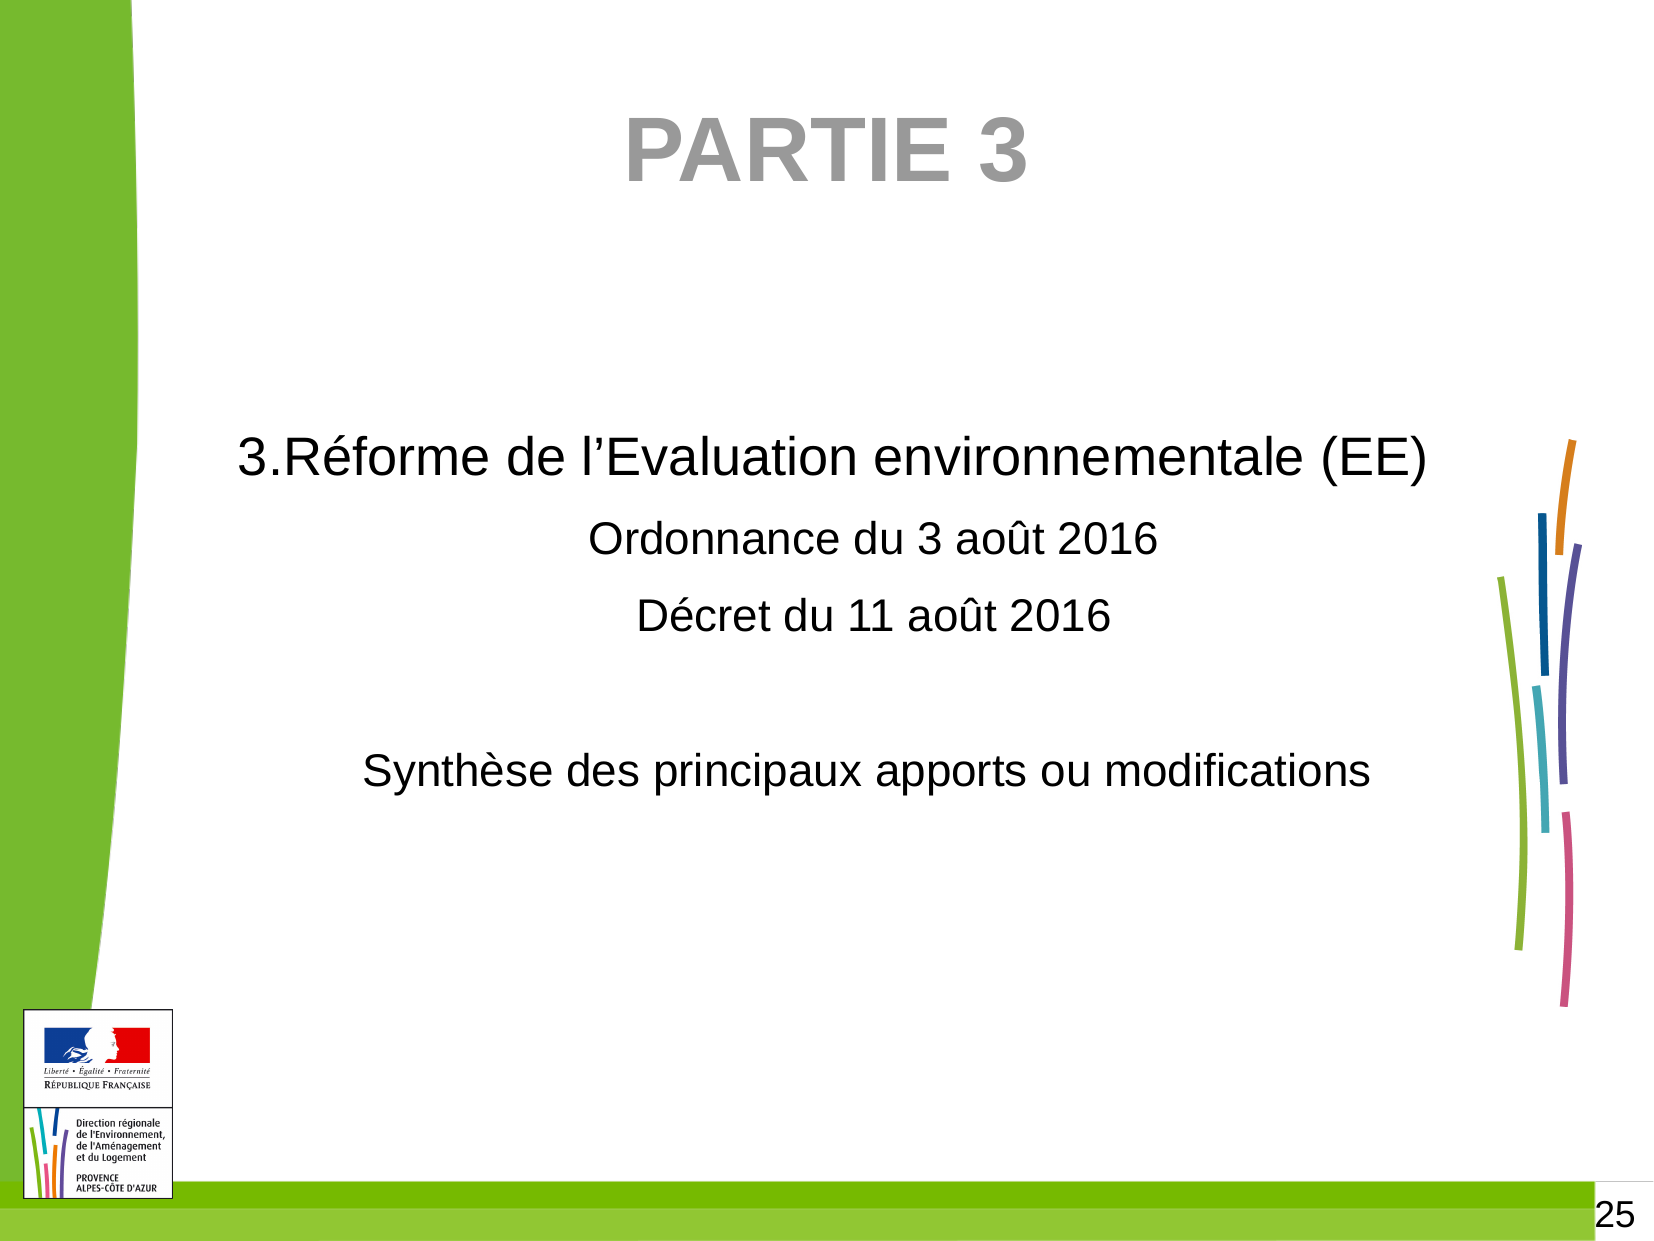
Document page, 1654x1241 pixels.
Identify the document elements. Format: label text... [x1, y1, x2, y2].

picture [0, 0, 1654, 1241]
title PARTIE 3 [82, 49, 1571, 257]
list 3.Réforme de l’Evaluation environnementale (EE) Ordonnance du 3 août 2016 Décret du 11 août 2016 Synthèse des principaux apports ou modifications [181, 430, 1511, 1150]
